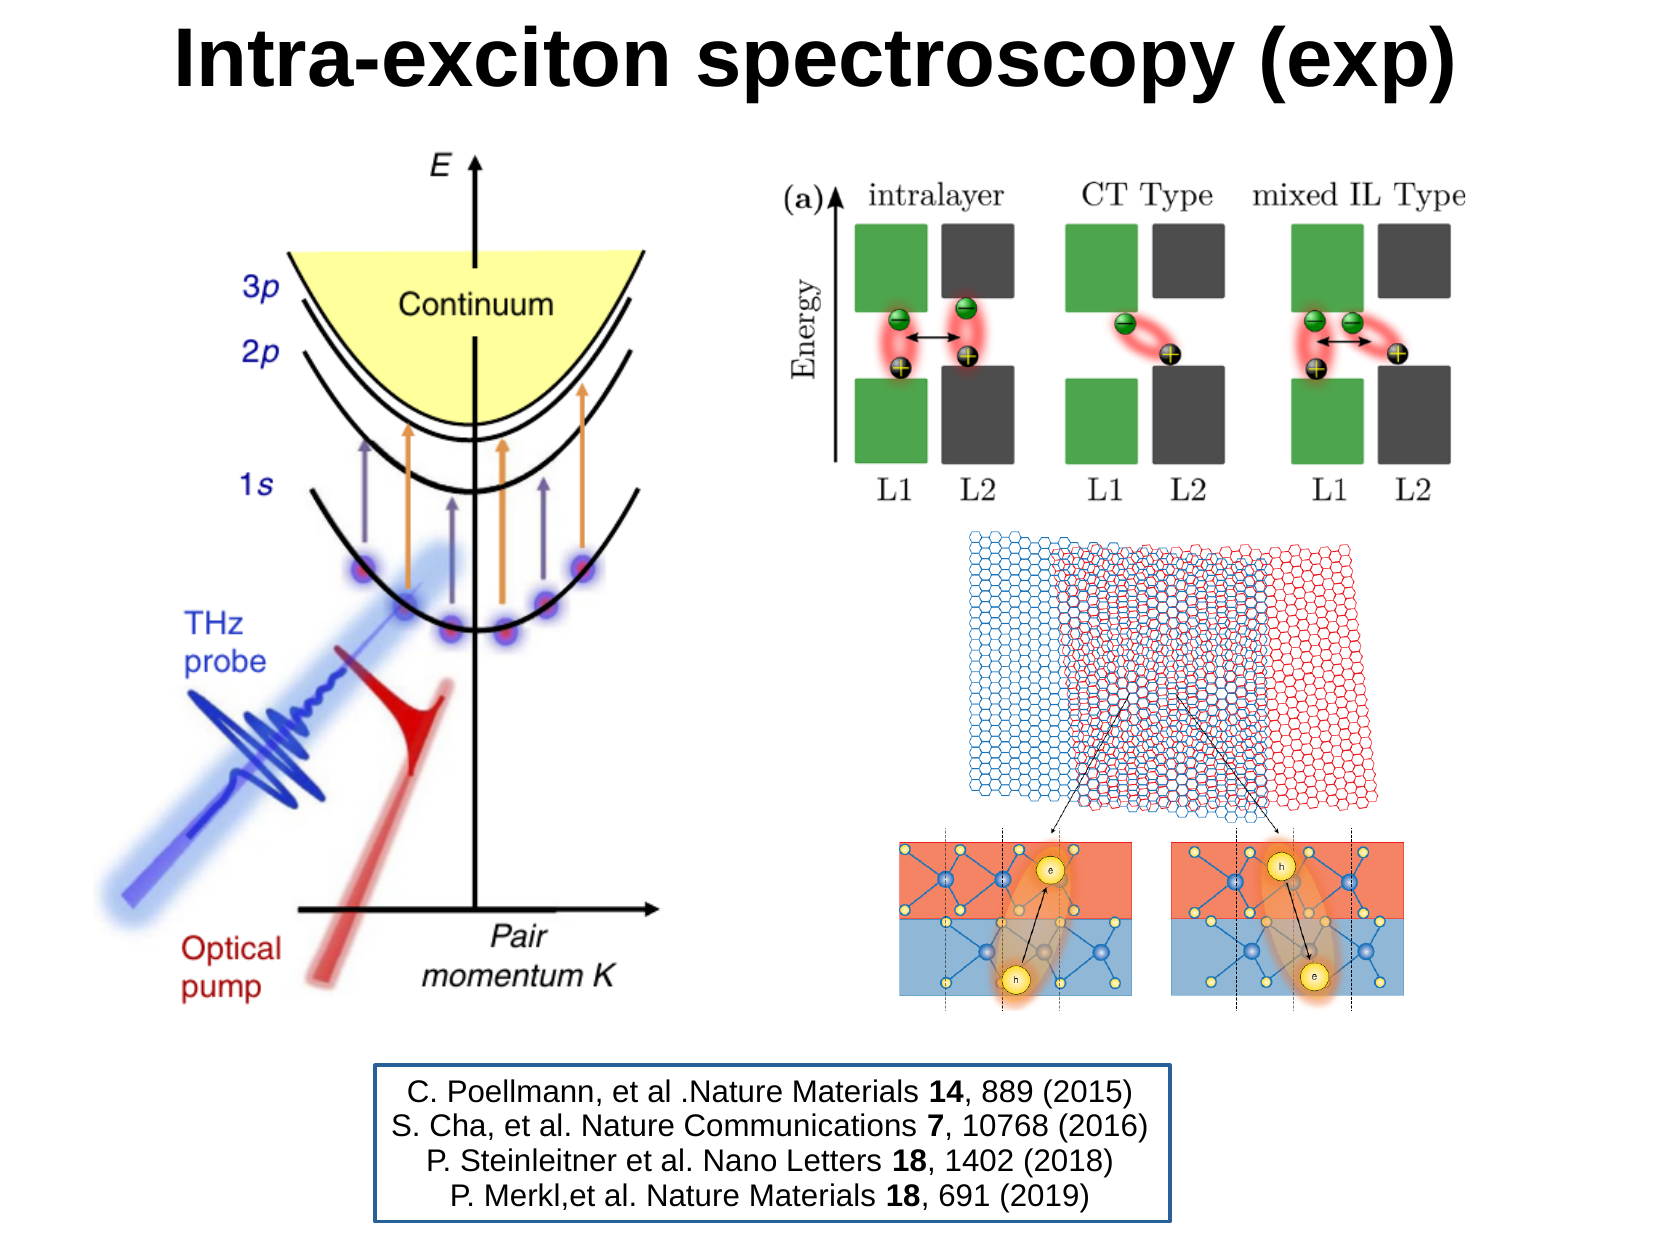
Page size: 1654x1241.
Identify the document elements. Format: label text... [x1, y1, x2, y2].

picture [750, 164, 1542, 1011]
text_box C. Poellmann, et al .Nature Materials 14, 889 (2015) S. Cha, et al. Nature Communications 7, 10768 (2016) P. Steinleitner et al. Nano Letters 18, 1402 (2018) P. Merkl,et al. Nature Materials 18, 691 (2019) [375, 1065, 1171, 1222]
picture [93, 137, 706, 1036]
title Intra-exciton spectroscopy (exp) [71, 0, 1561, 116]
